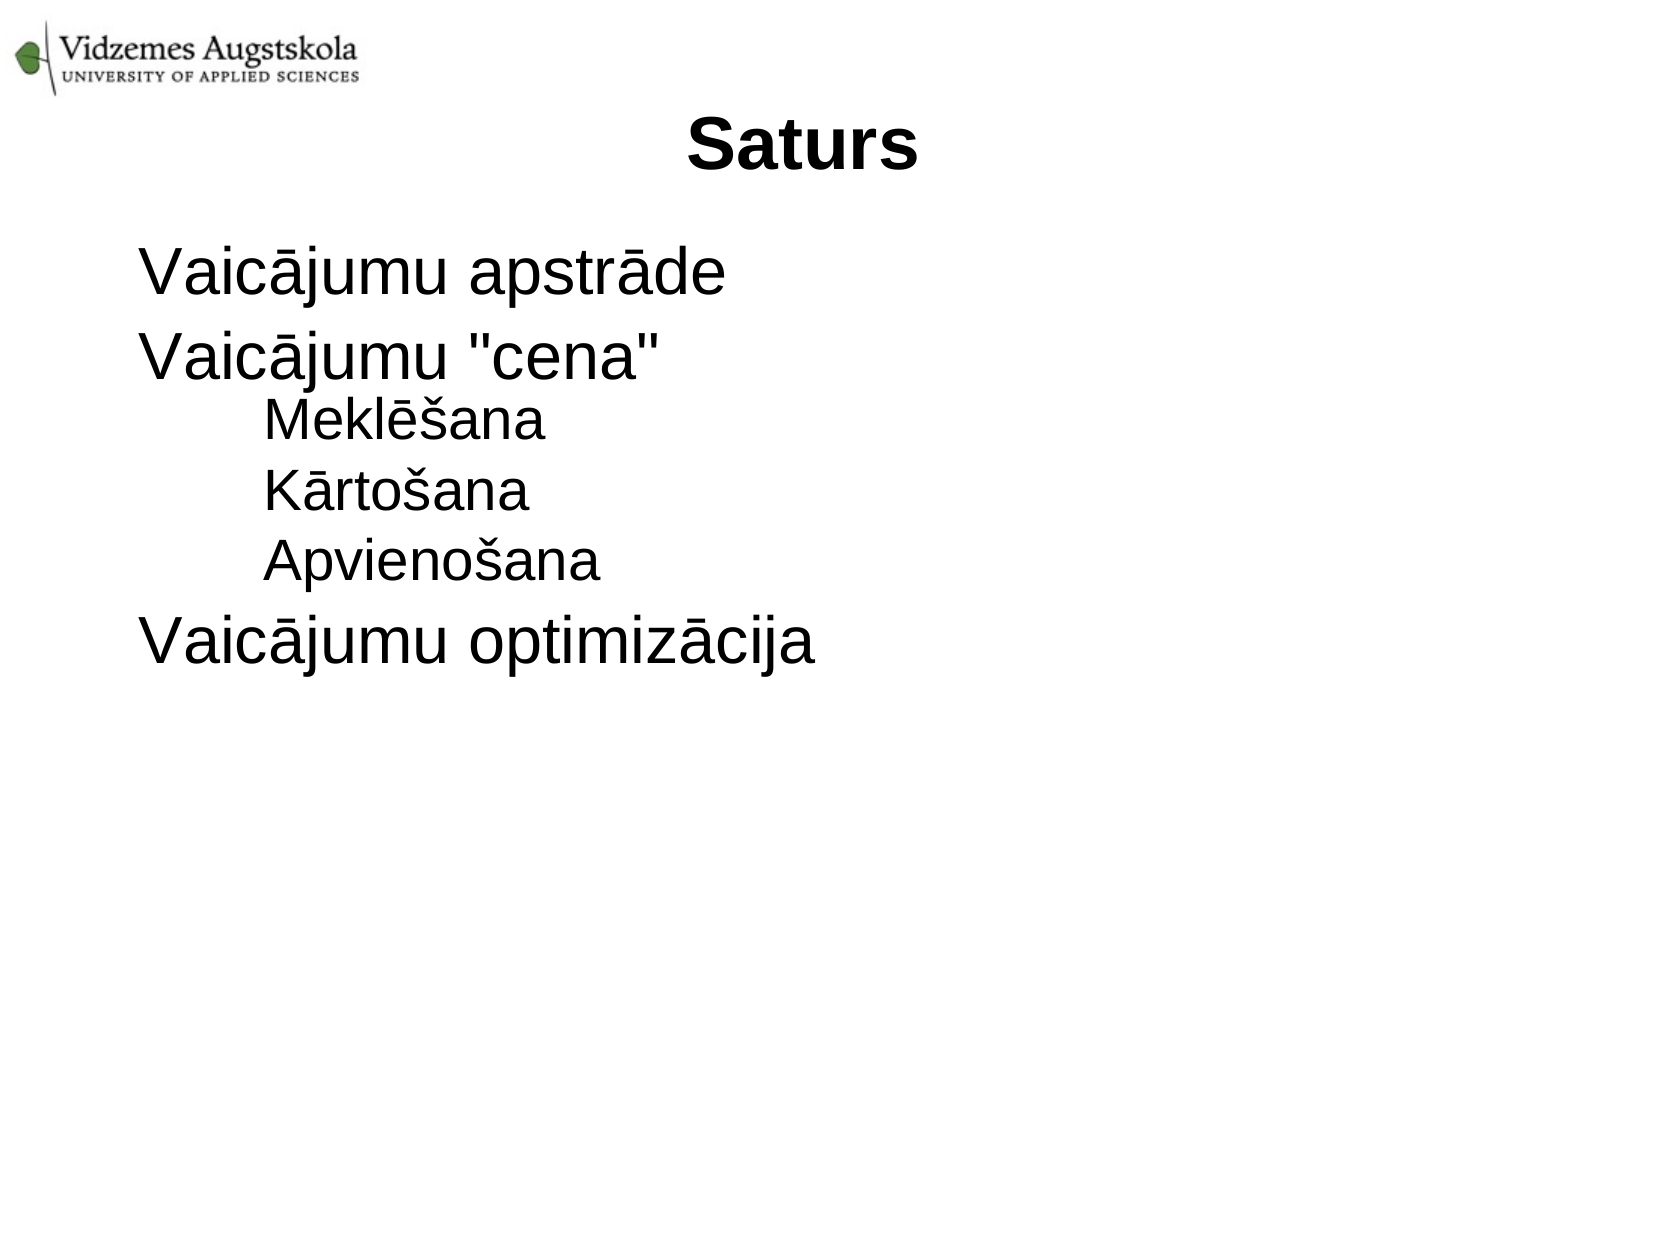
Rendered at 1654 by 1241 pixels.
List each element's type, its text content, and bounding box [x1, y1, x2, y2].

list Vaicājumu apstrāde Vaicājumu "cena" Meklēšana Kārtošana Apvienošana Vaicājumu optimizācija [82, 236, 1569, 1107]
title Saturs [94, 96, 1512, 195]
picture [5, 2, 368, 113]
